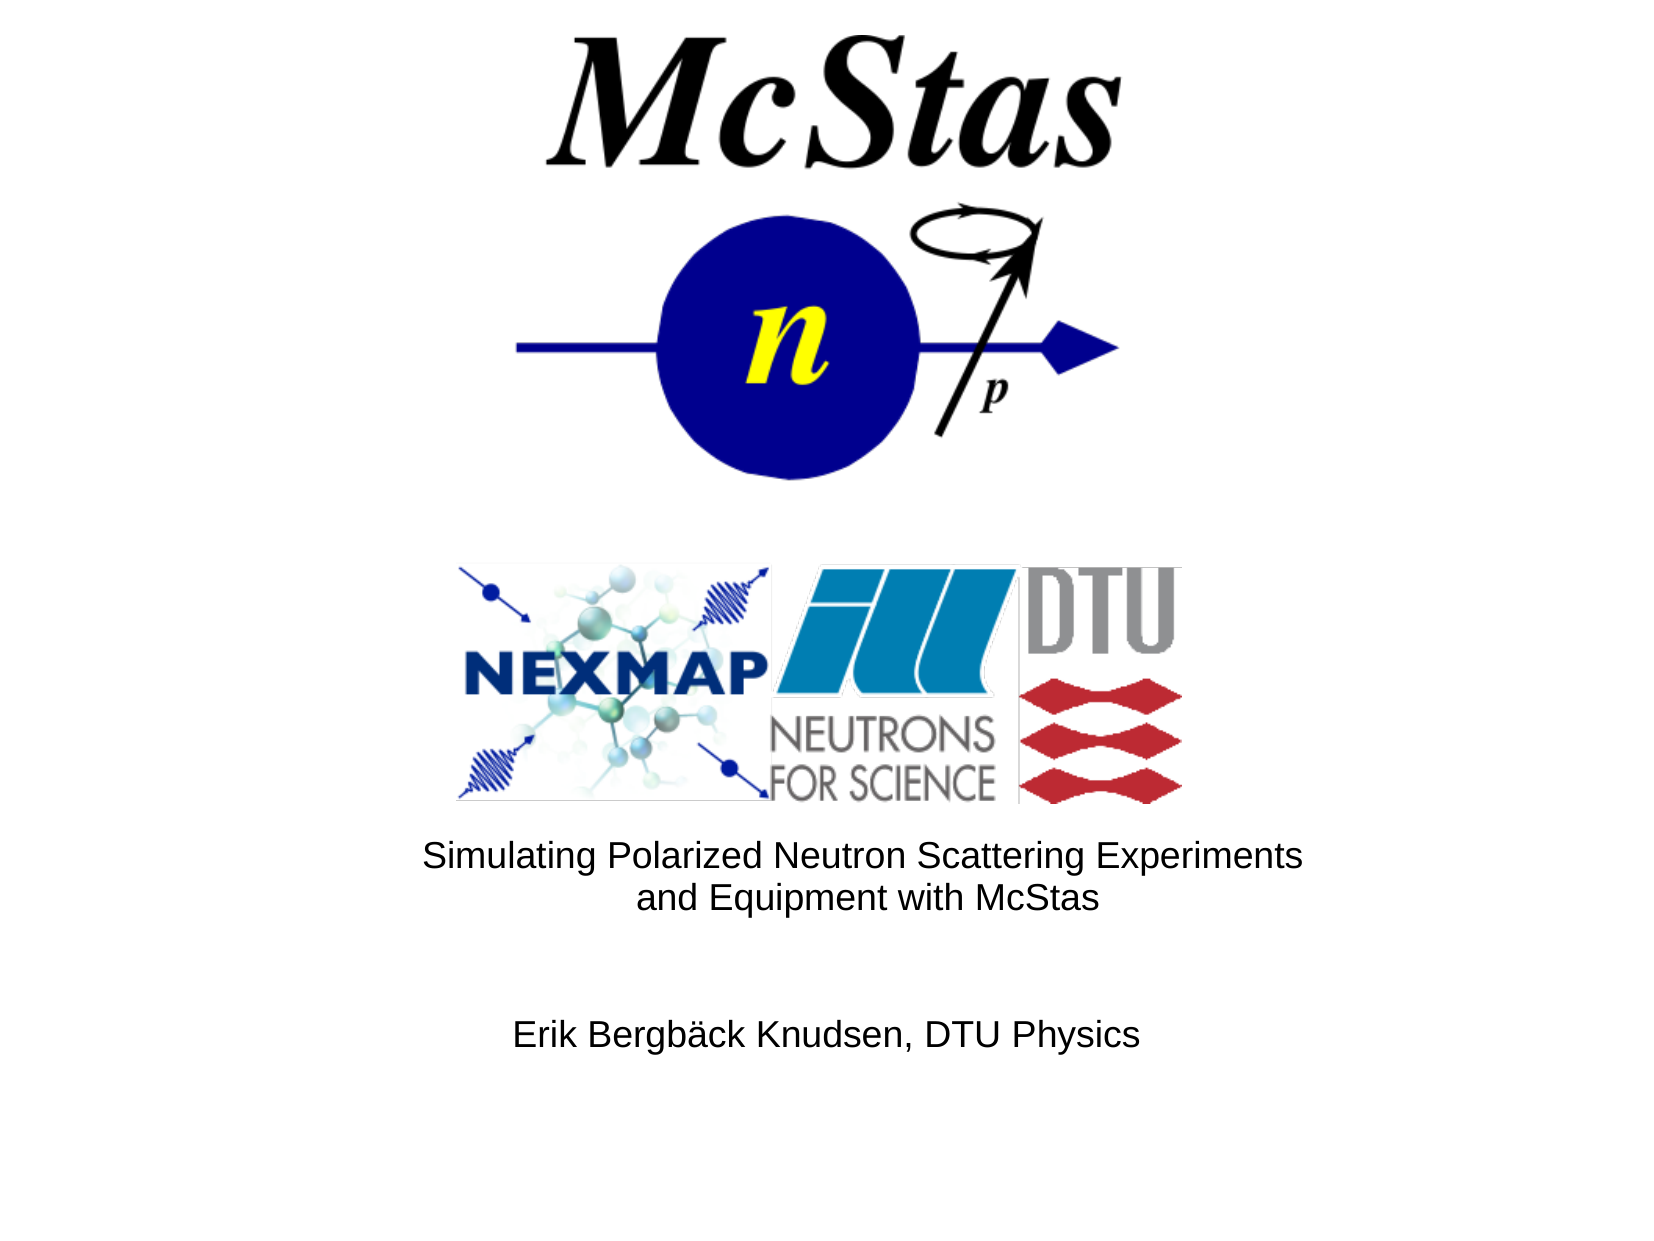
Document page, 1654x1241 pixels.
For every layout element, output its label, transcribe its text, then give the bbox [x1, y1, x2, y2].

text_box Simulating Polarized Neutron Scattering Experiments and Equipment with McStas [318, 826, 1418, 926]
picture [456, 35, 1182, 804]
text_box Erik Bergbäck Knudsen, DTU Physics [383, 1006, 1270, 1063]
